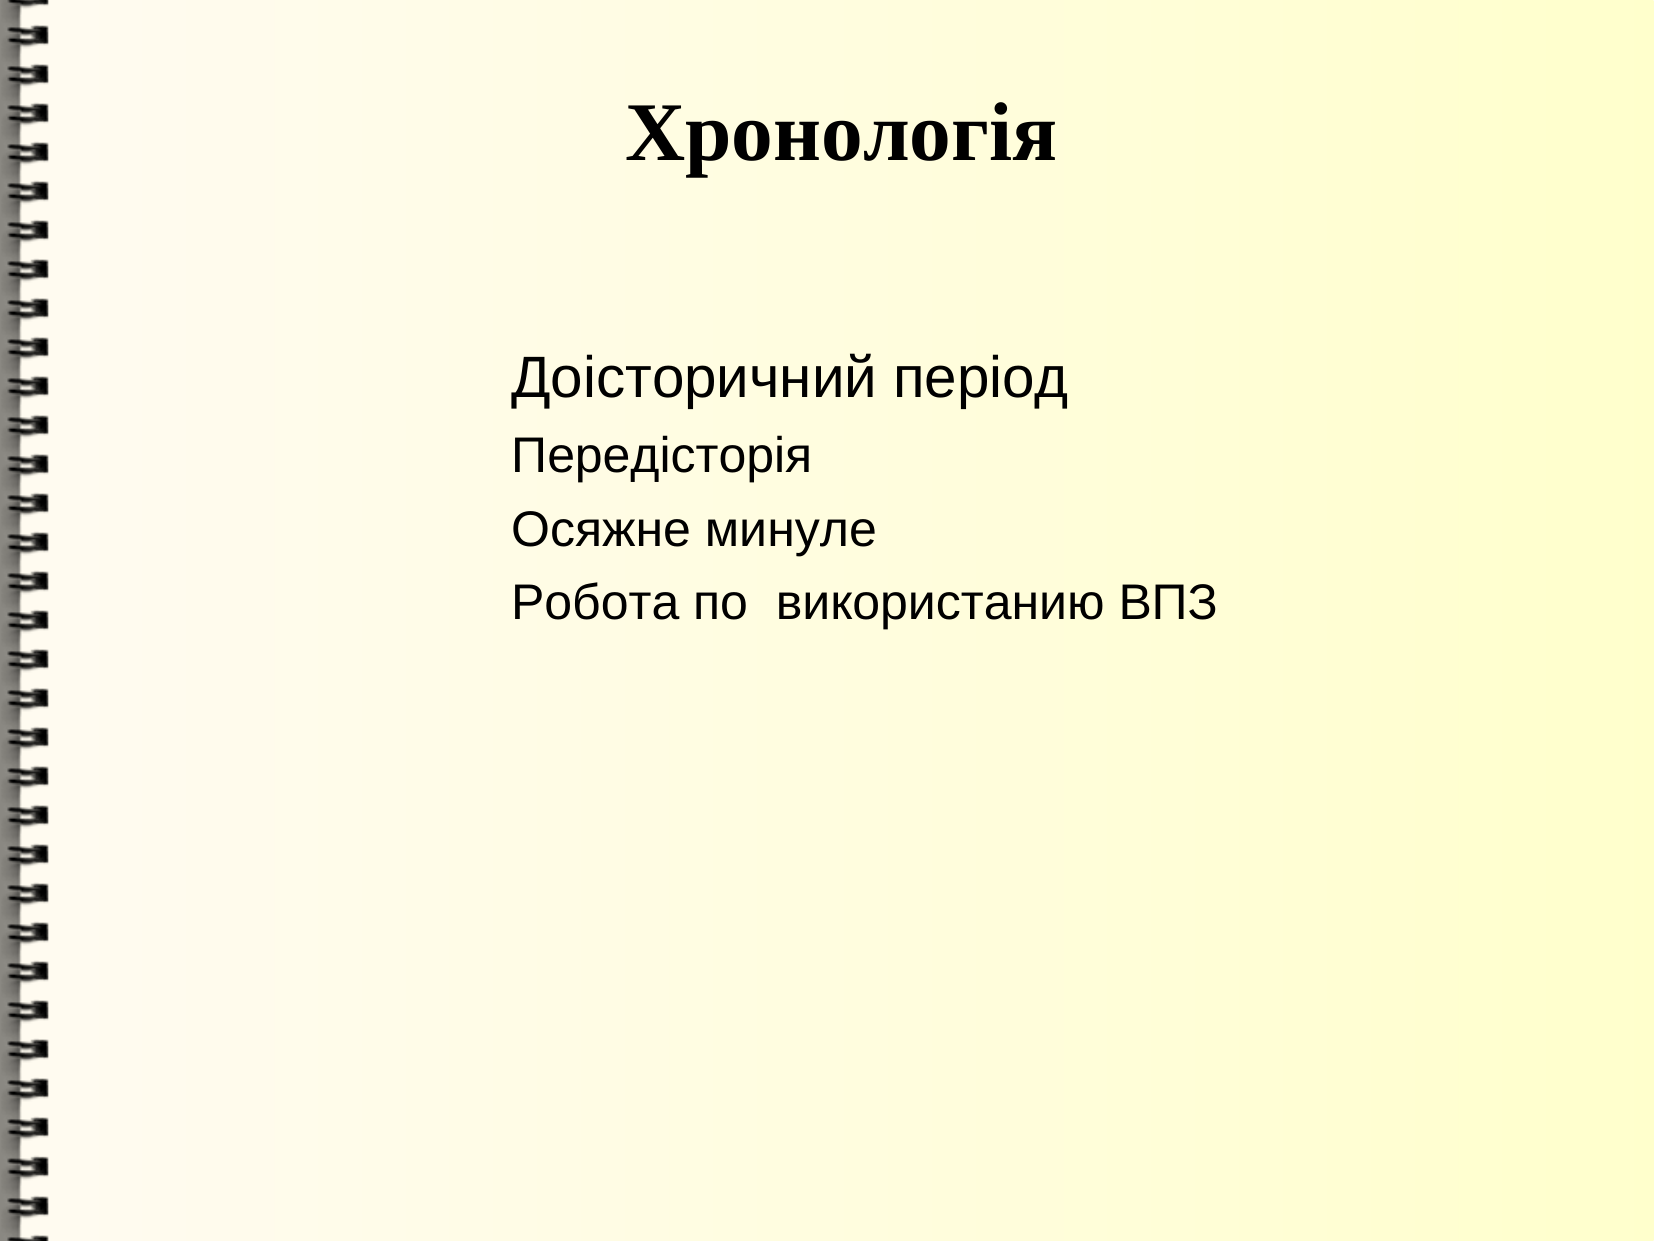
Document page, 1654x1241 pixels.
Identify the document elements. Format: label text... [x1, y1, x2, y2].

list Доісторичний період Передісторія Осяжне минуле Робота по використанию ВПЗ [121, 344, 1534, 1127]
picture [0, 0, 1654, 1241]
title Хронологія [147, 58, 1536, 207]
